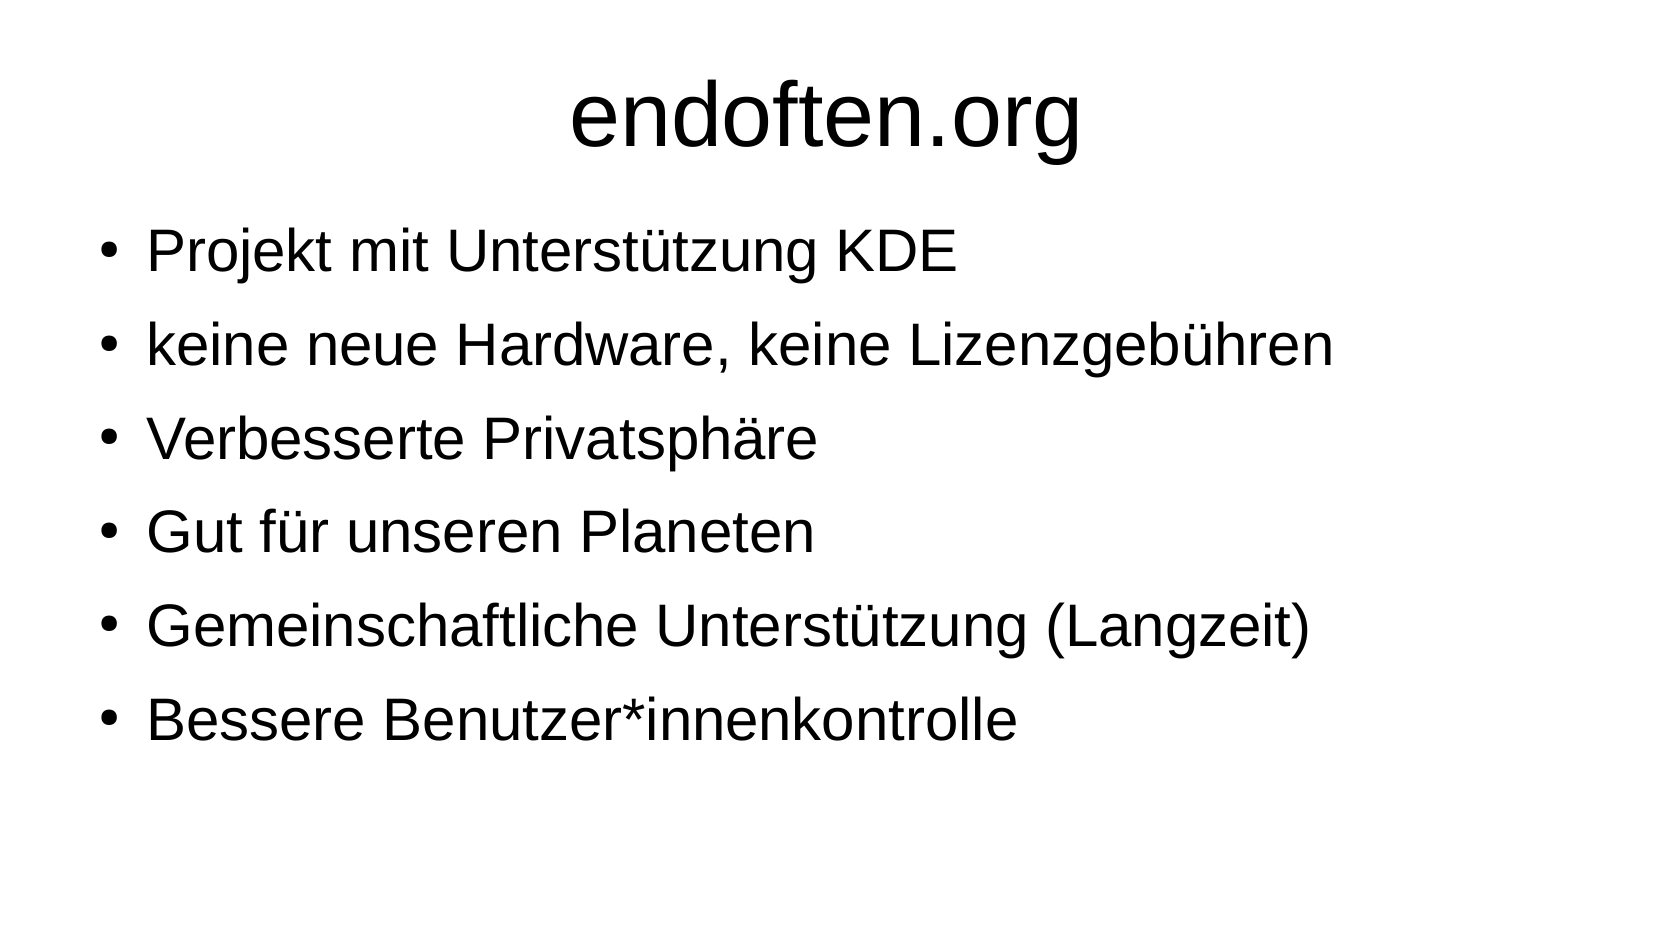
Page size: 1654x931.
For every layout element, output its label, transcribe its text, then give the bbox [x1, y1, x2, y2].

list Projekt mit Unterstützung KDE keine neue Hardware, keine Lizenzgebühren Verbesserte Privatsphäre Gut für unseren Planeten Gemeinschaftliche Unterstützung (Langzeit) Bessere Benutzer*innenkontrolle [82, 217, 1571, 758]
title endoften.org [82, 37, 1571, 193]
